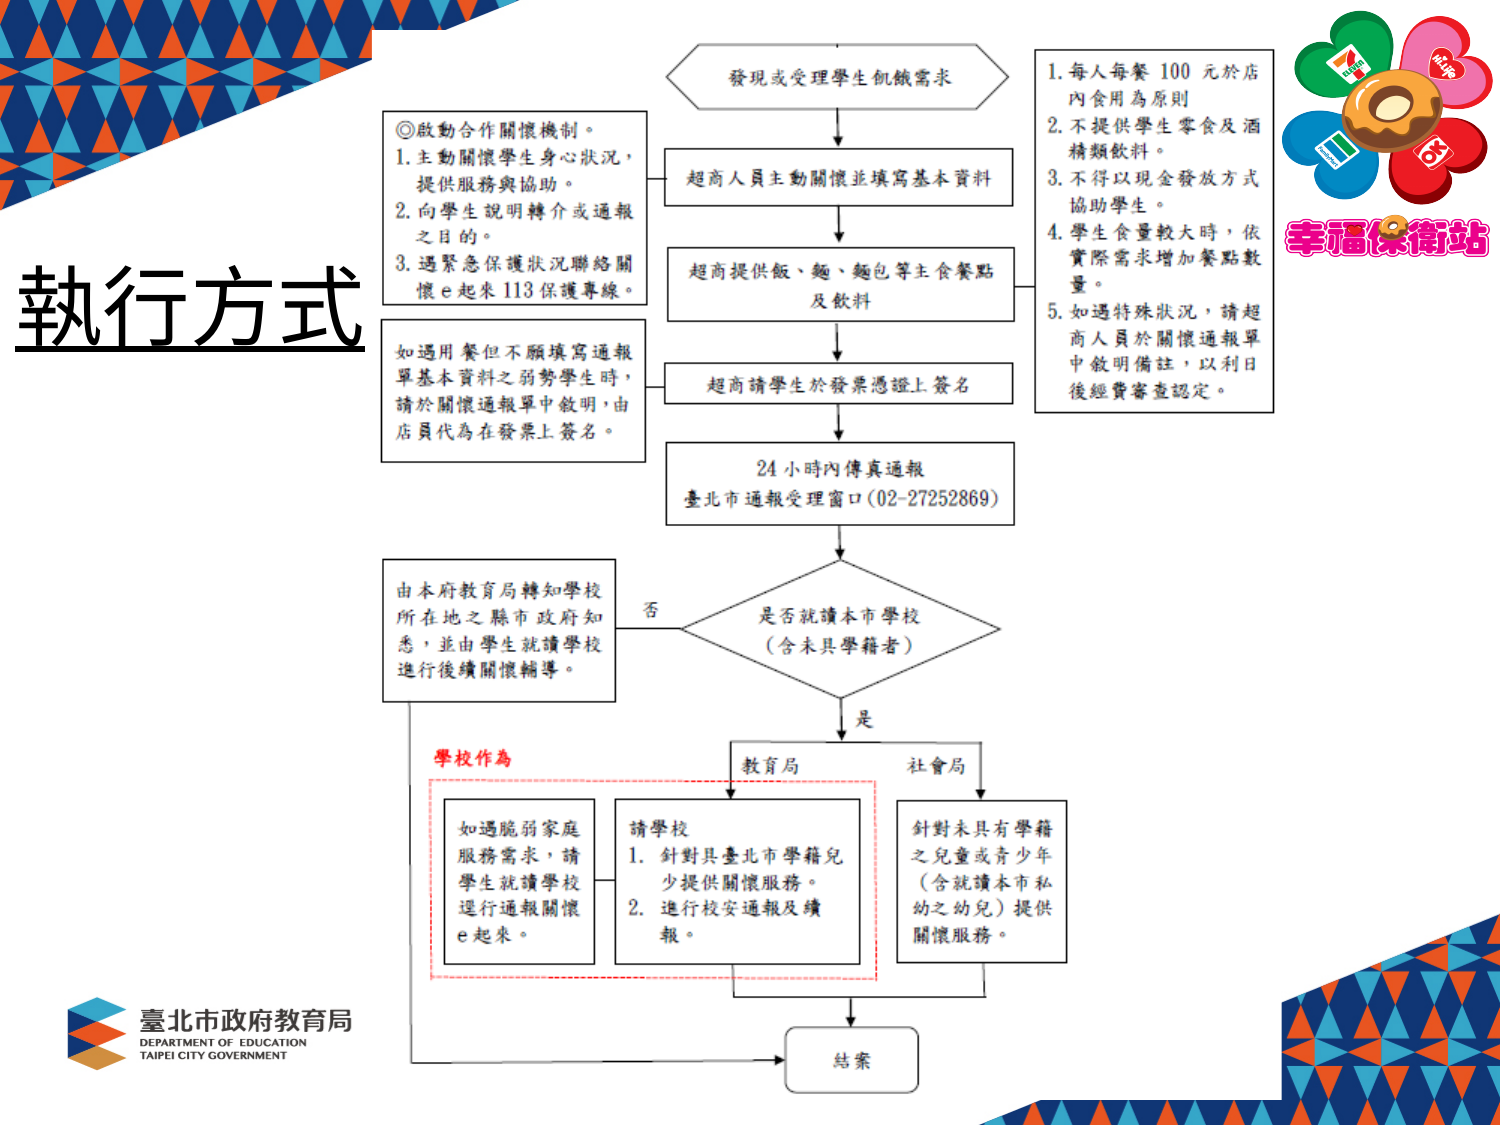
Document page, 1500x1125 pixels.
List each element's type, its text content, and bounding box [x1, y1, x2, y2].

title 執行方式 [0, 219, 371, 402]
picture [371, 30, 1282, 1100]
